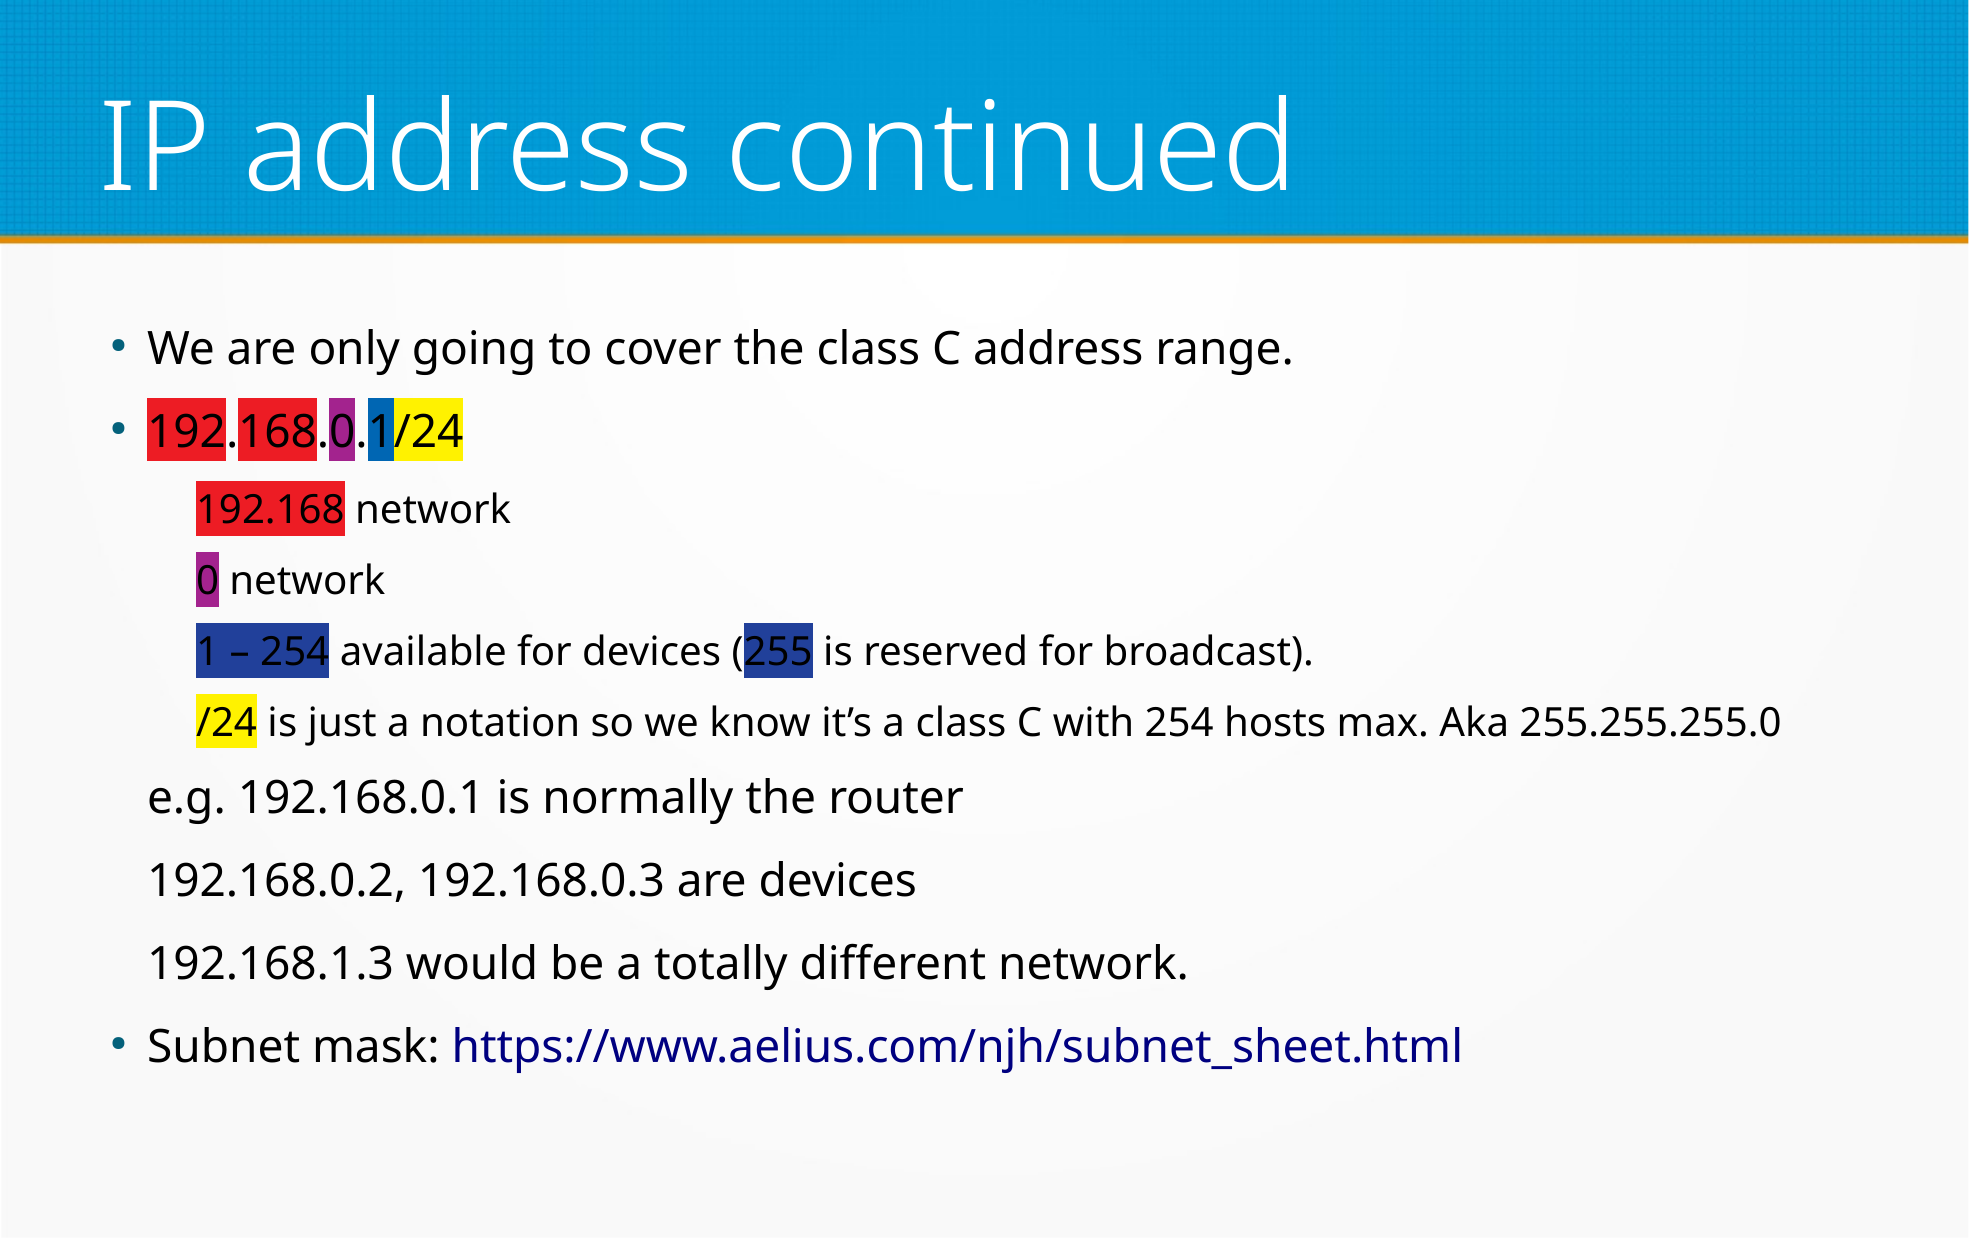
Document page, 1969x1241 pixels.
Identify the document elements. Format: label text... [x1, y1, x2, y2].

picture [0, 233, 1969, 1241]
list We are only going to cover the class C address range. 192.168.0.1/24 192.168 network 0 network 1 – 254 available for devices (255 is reserved for broadcast). /24 is just a notation so we know it’s a class C with 254 hosts max. Aka 255.255.255.0 e.g. 192.168.0.1 is normally the router 192.168.0.2, 192.168.0.3 are devices 192.168.1.3 would be a totally different network. Subnet mask: https://www.aelius.com/njh/subnet_sheet.html [98, 315, 1861, 1081]
title IP address continued [98, 19, 1870, 227]
